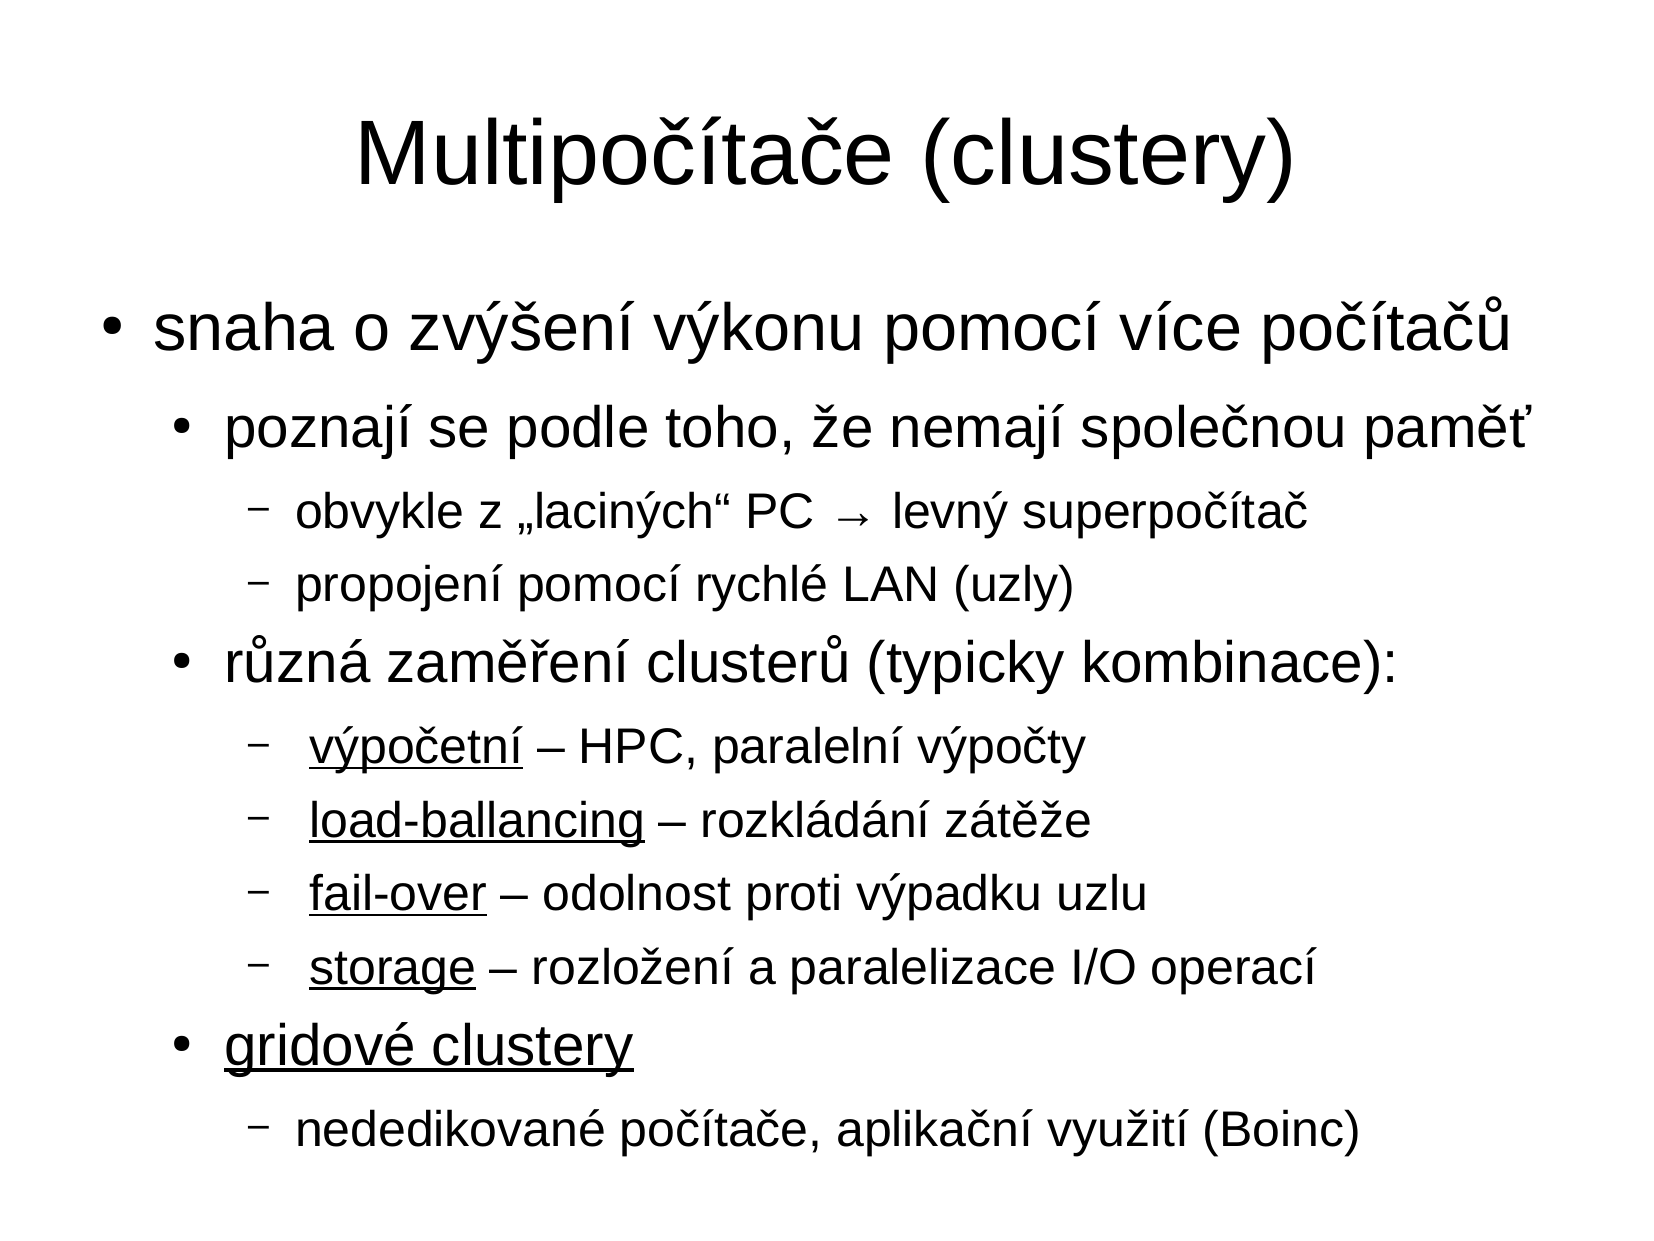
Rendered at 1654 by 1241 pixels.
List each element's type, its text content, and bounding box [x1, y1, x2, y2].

title Multipočítače (clustery) [82, 49, 1571, 257]
list snaha o zvýšení výkonu pomocí více počítačů poznají se podle toho, že nemají společnou paměť obvykle z „laciných“ PC → levný superpočítač propojení pomocí rychlé LAN (uzly) různá zaměření clusterů (typicky kombinace): výpočetní – HPC, paralelní výpočty load-ballancing – rozkládání zátěže fail-over – odolnost proti výpadku uzlu storage – rozložení a paralelizace I/O operací gridové clustery nededikované počítače, aplikační využití (Boinc) [82, 290, 1571, 1158]
